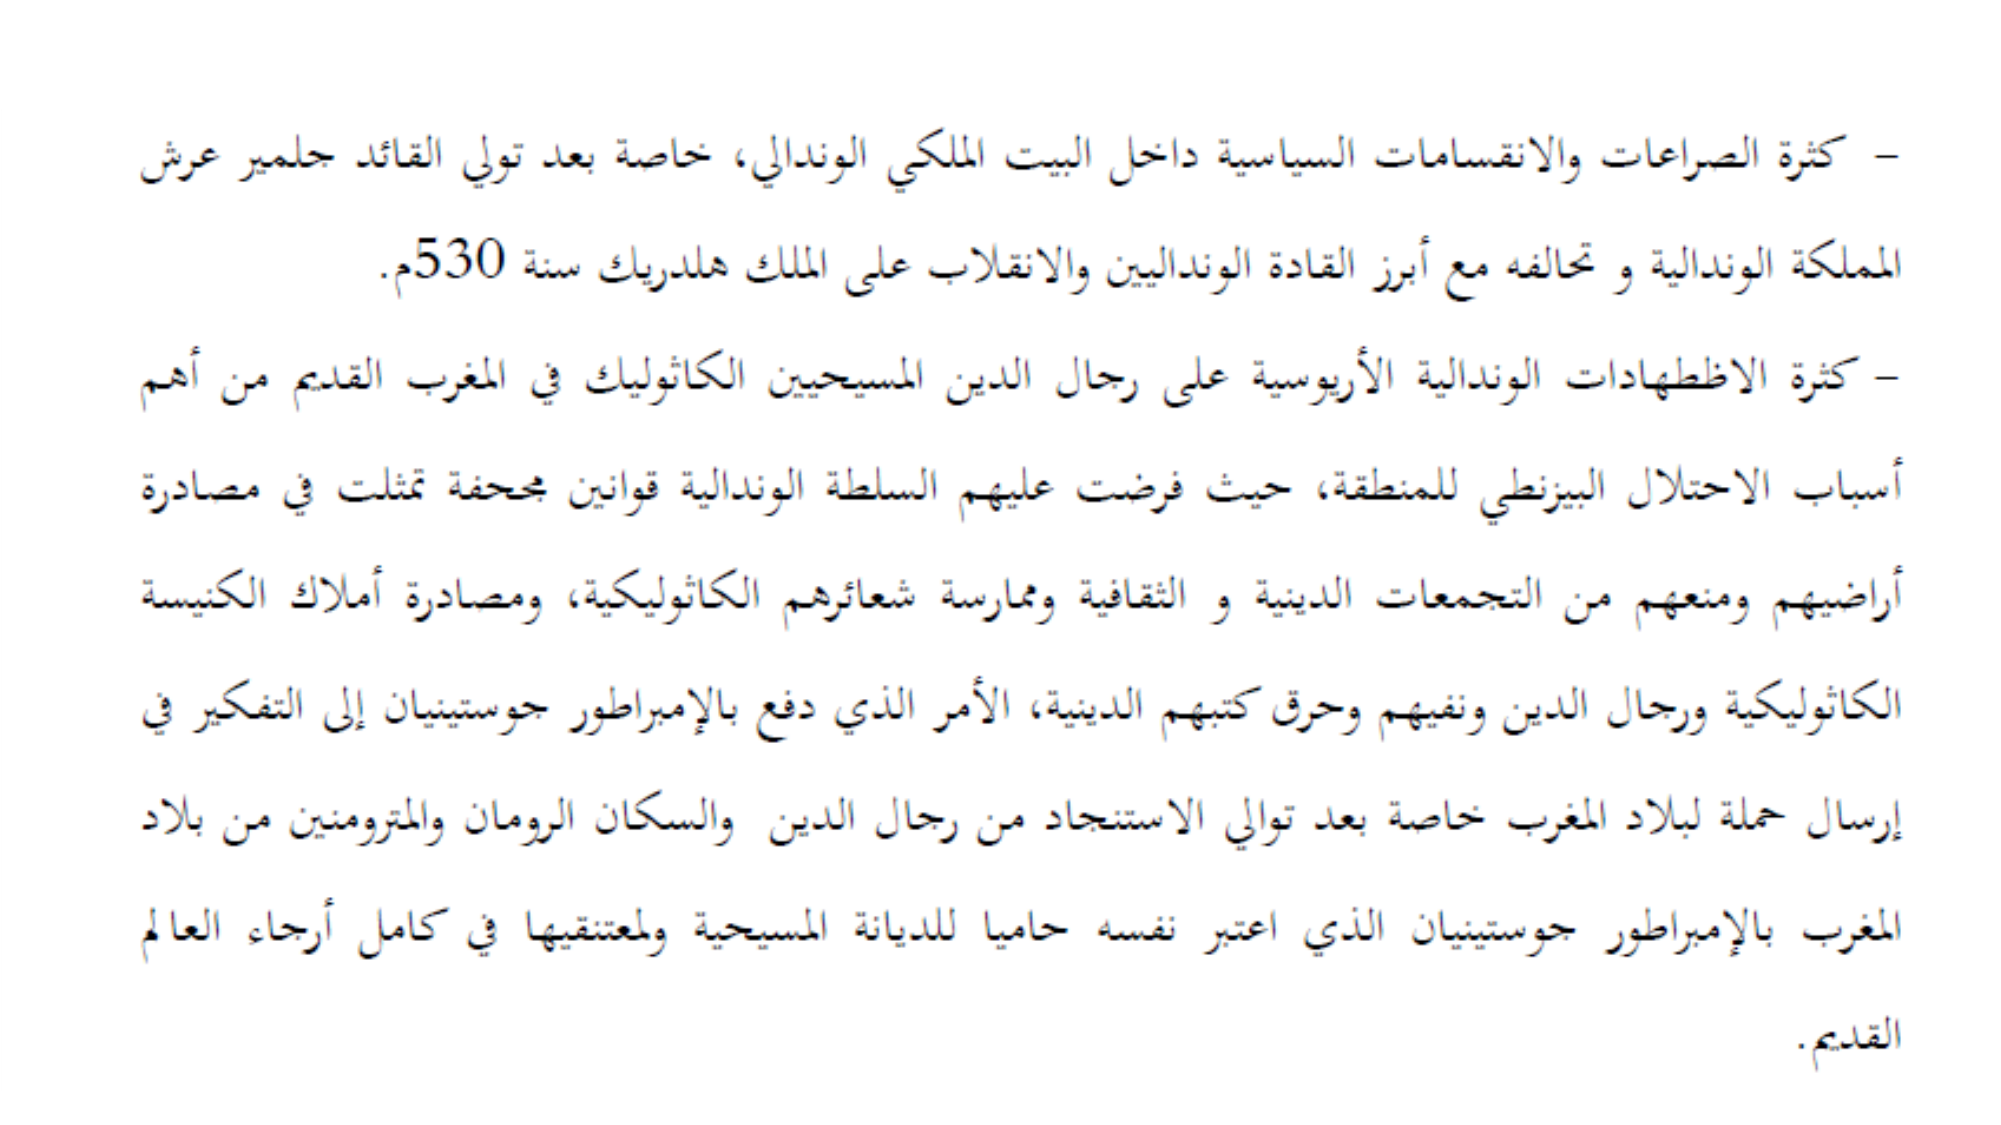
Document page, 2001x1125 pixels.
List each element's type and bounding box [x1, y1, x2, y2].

picture [0, 109, 1964, 1091]
